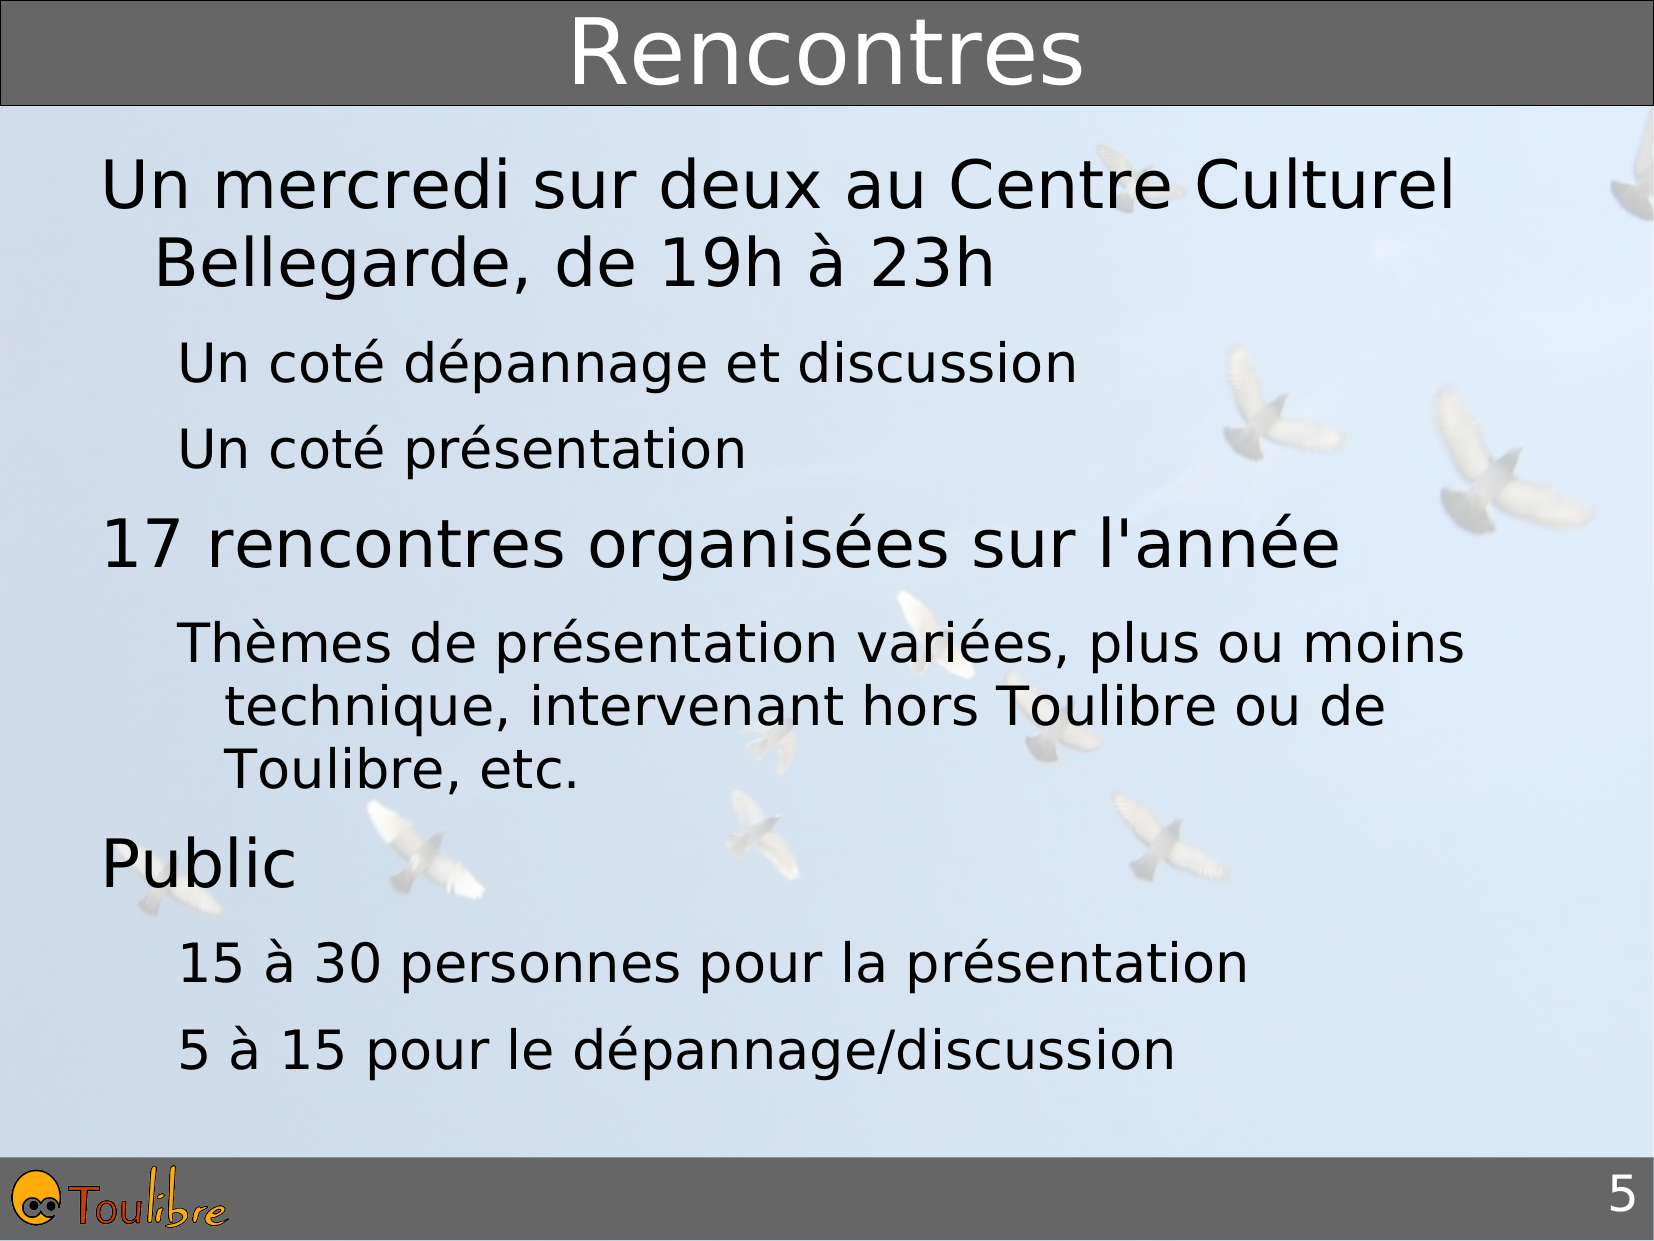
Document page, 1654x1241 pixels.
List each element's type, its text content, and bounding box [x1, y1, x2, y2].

list Un mercredi sur deux au Centre Culturel Bellegarde, de 19h à 23h Un coté dépannage et discussion Un coté présentation 17 rencontres organisées sur l'année Thèmes de présentation variées, plus ou moins technique, intervenant hors Toulibre ou de Toulibre, etc. Public 15 à 30 personnes pour la présentation 5 à 15 pour le dépannage/discussion [82, 146, 1571, 1094]
picture [11, 1165, 229, 1228]
title Rencontres [0, 0, 1654, 107]
